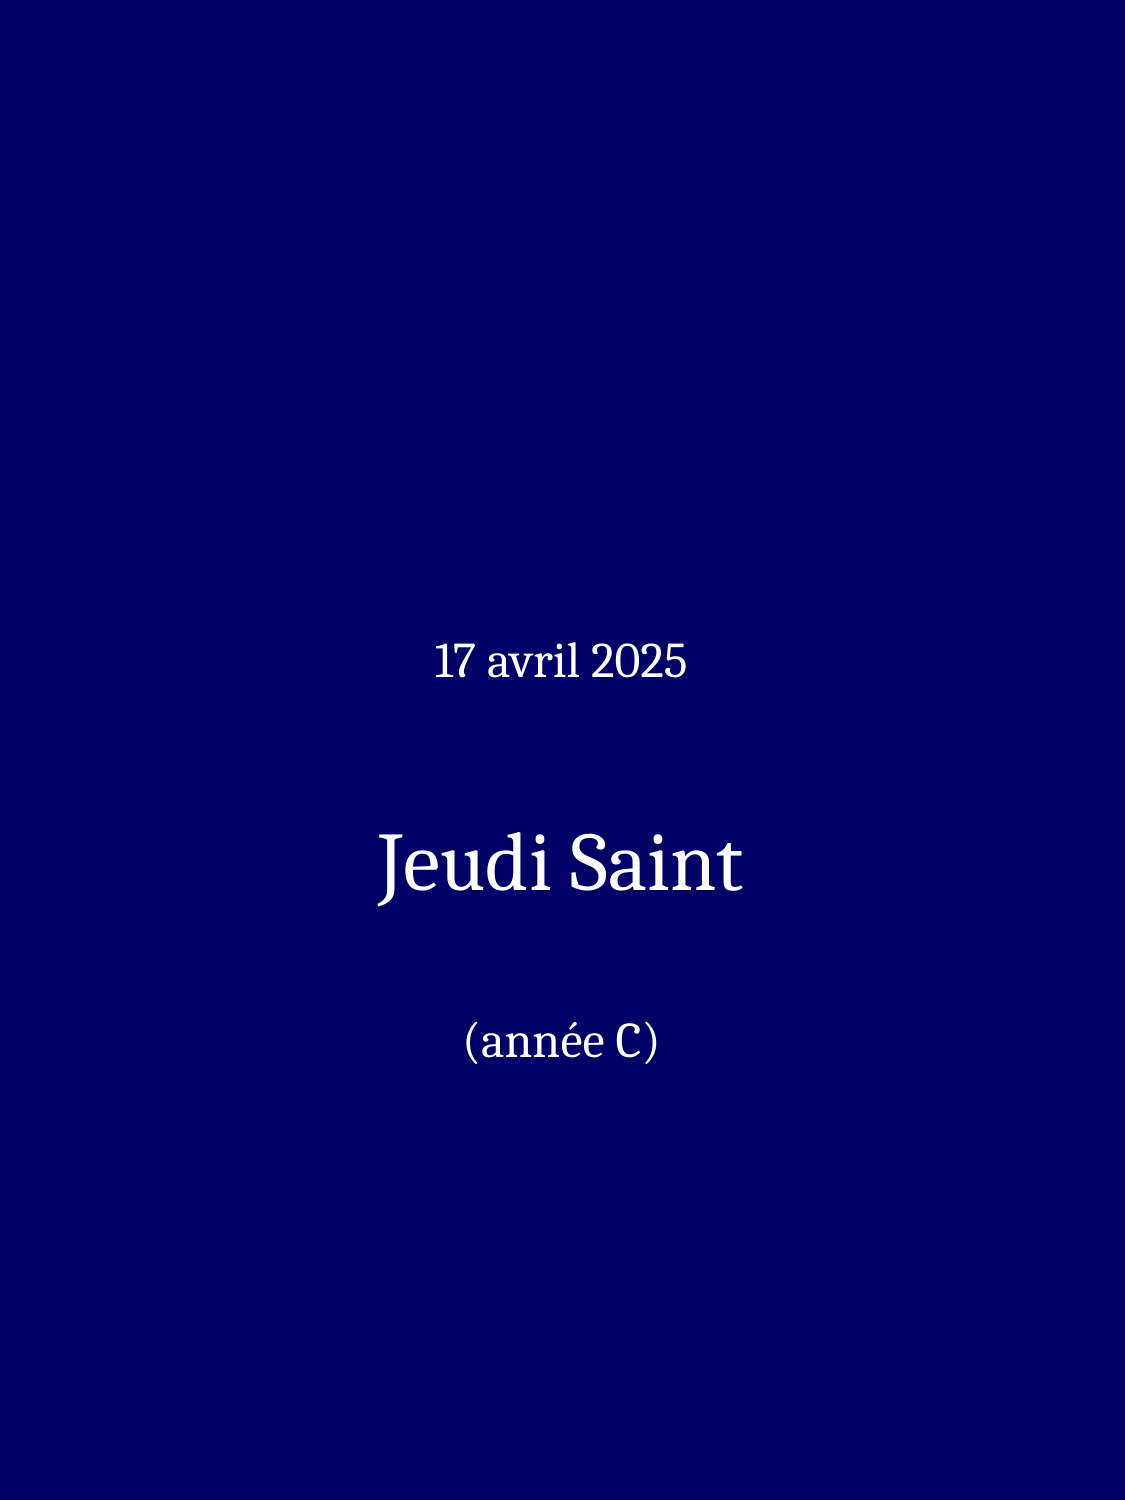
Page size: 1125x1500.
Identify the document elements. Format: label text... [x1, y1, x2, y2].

text_box 17 avril 2025 Jeudi Saint (année C) [356, 620, 766, 1095]
